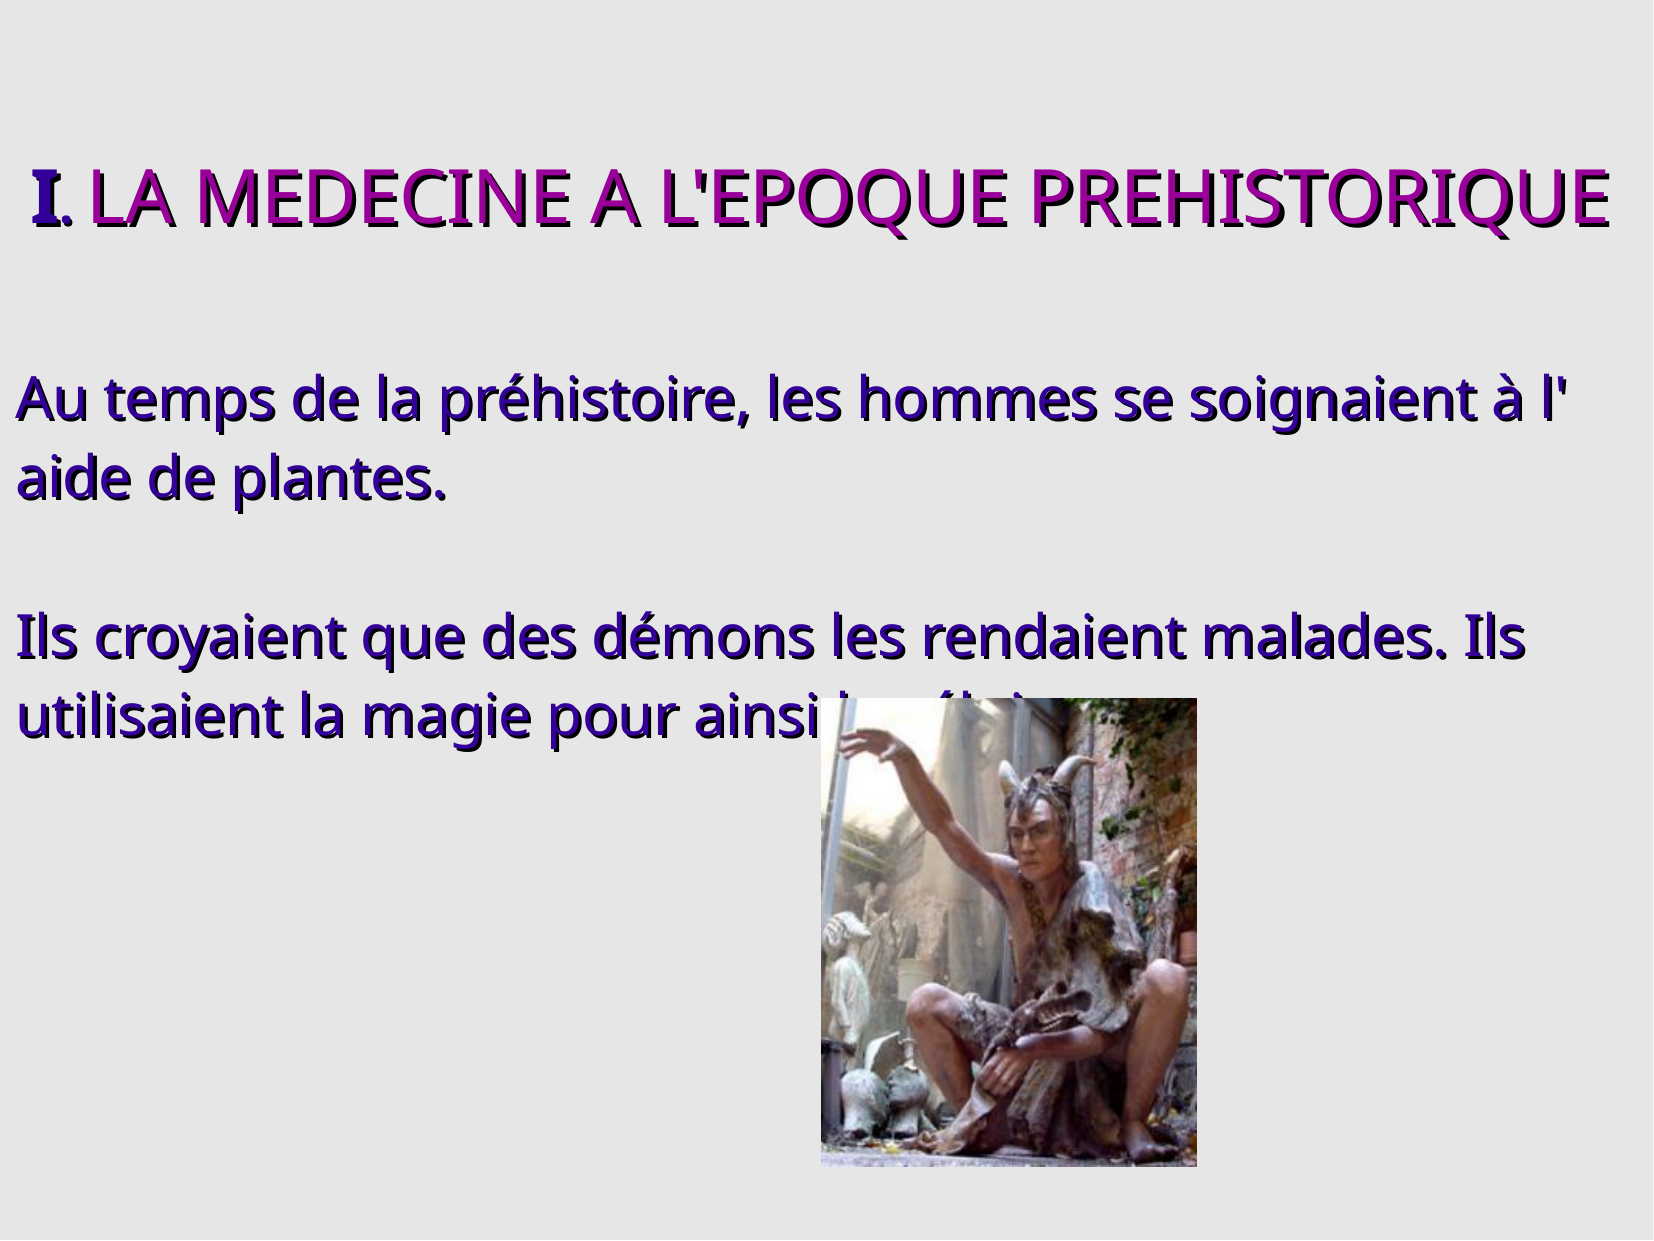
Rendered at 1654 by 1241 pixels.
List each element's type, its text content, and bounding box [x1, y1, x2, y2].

picture [821, 698, 1197, 1167]
text_box I. LA MEDECINE A L'EPOQUE PREHISTORIQUE Au temps de la préhistoire, les hommes se soignaient à l' aide de plantes. Ils croyaient que des démons les rendaient malades. Ils utilisaient la magie pour ainsi les éloigner. [0, 136, 1654, 977]
text_box [193, 447, 197, 519]
